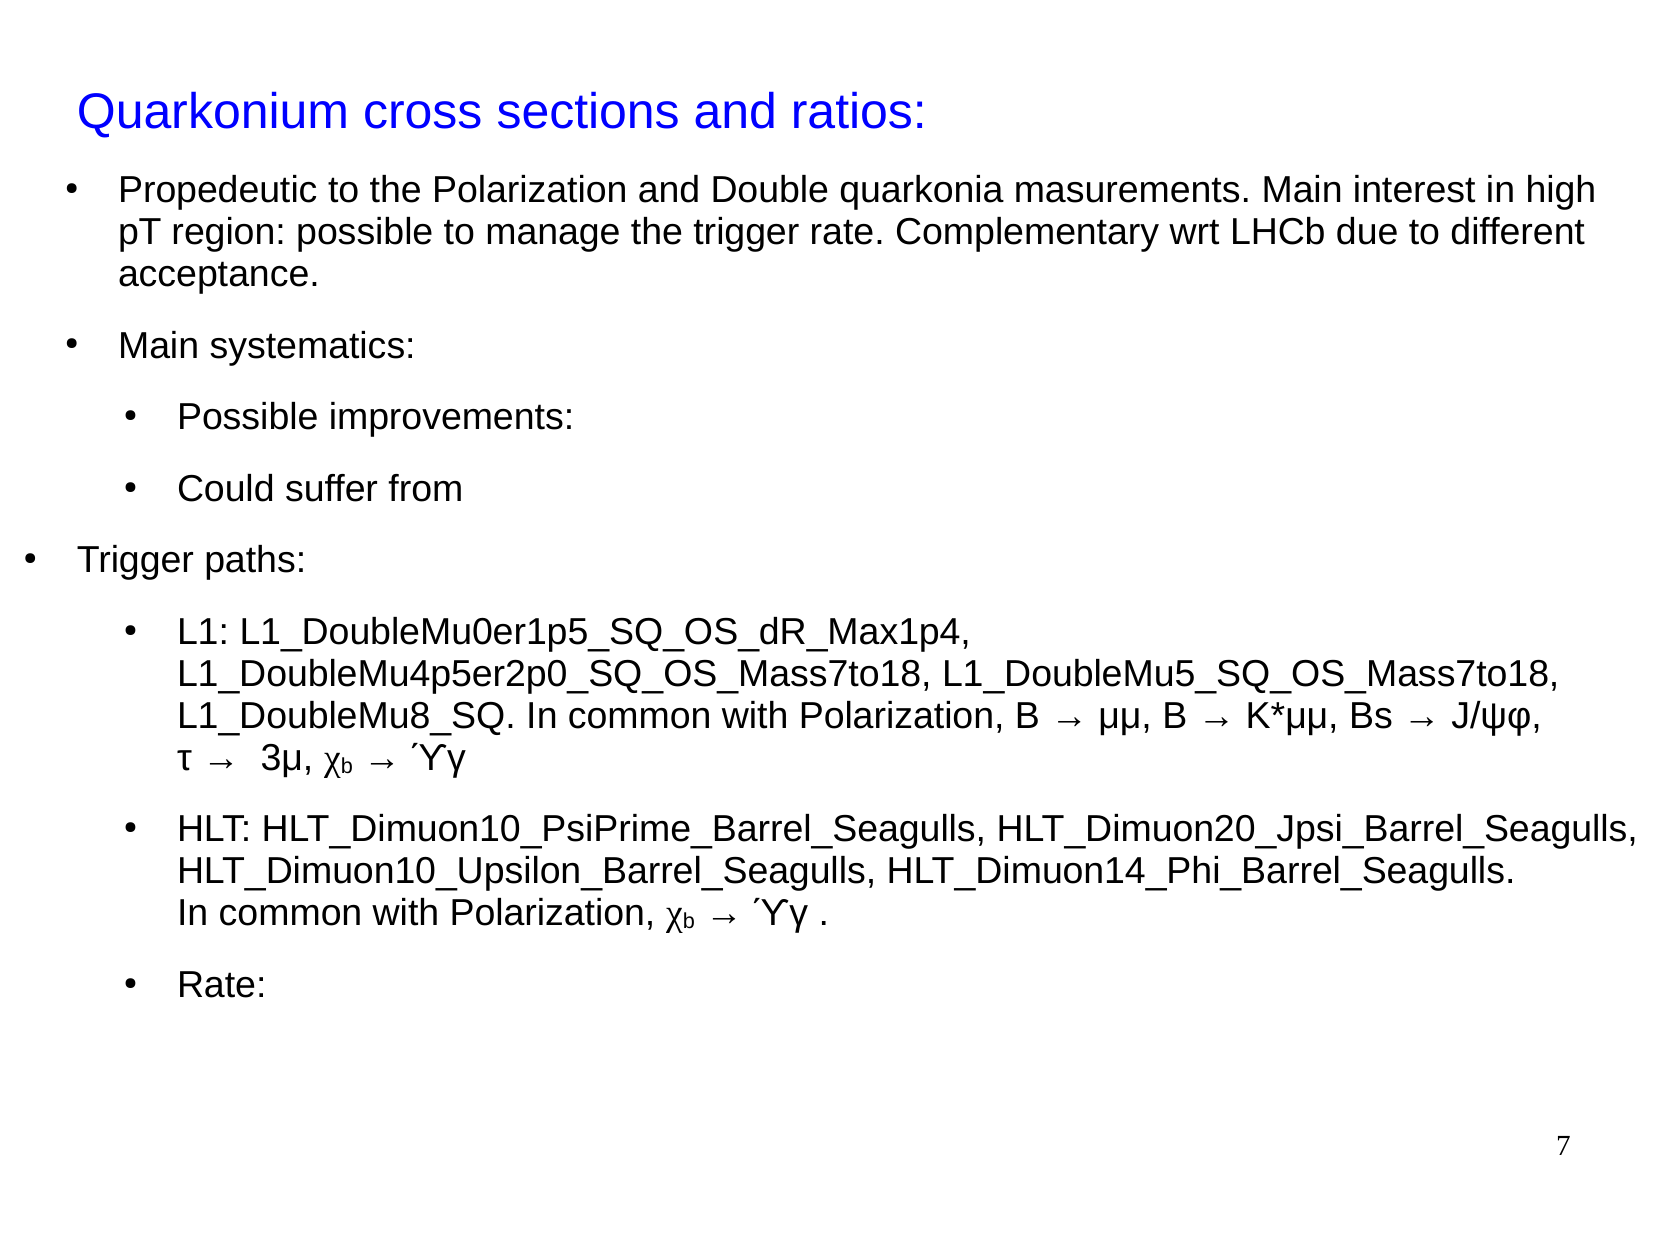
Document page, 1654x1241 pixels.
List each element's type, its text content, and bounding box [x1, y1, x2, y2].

list Quarkonium cross sections and ratios: Propedeutic to the Polarization and Double quarkonia masurements. Main interest in high pT region: possible to manage the trigger rate. Complementary wrt LHCb due to different acceptance. Main systematics: Possible improvements: Could suffer from Trigger paths: L1: L1_DoubleMu0er1p5_SQ_OS_dR_Max1p4, L1_DoubleMu4p5er2p0_SQ_OS_Mass7to18, L1_DoubleMu5_SQ_OS_Mass7to18, L1_DoubleMu8_SQ. In common with Polarization, B → μμ, B → K*μμ, Bs → J/ψφ, τ → 3μ, χb → ϓγ HLT: HLT_Dimuon10_PsiPrime_Barrel_Seagulls, HLT_Dimuon20_Jpsi_Barrel_Seagulls, HLT_Dimuon10_Upsilon_Barrel_Seagulls, HLT_Dimuon14_Phi_Barrel_Seagulls. In common with Polarization, χb → ϓγ . Rate: [5, 83, 1648, 1102]
